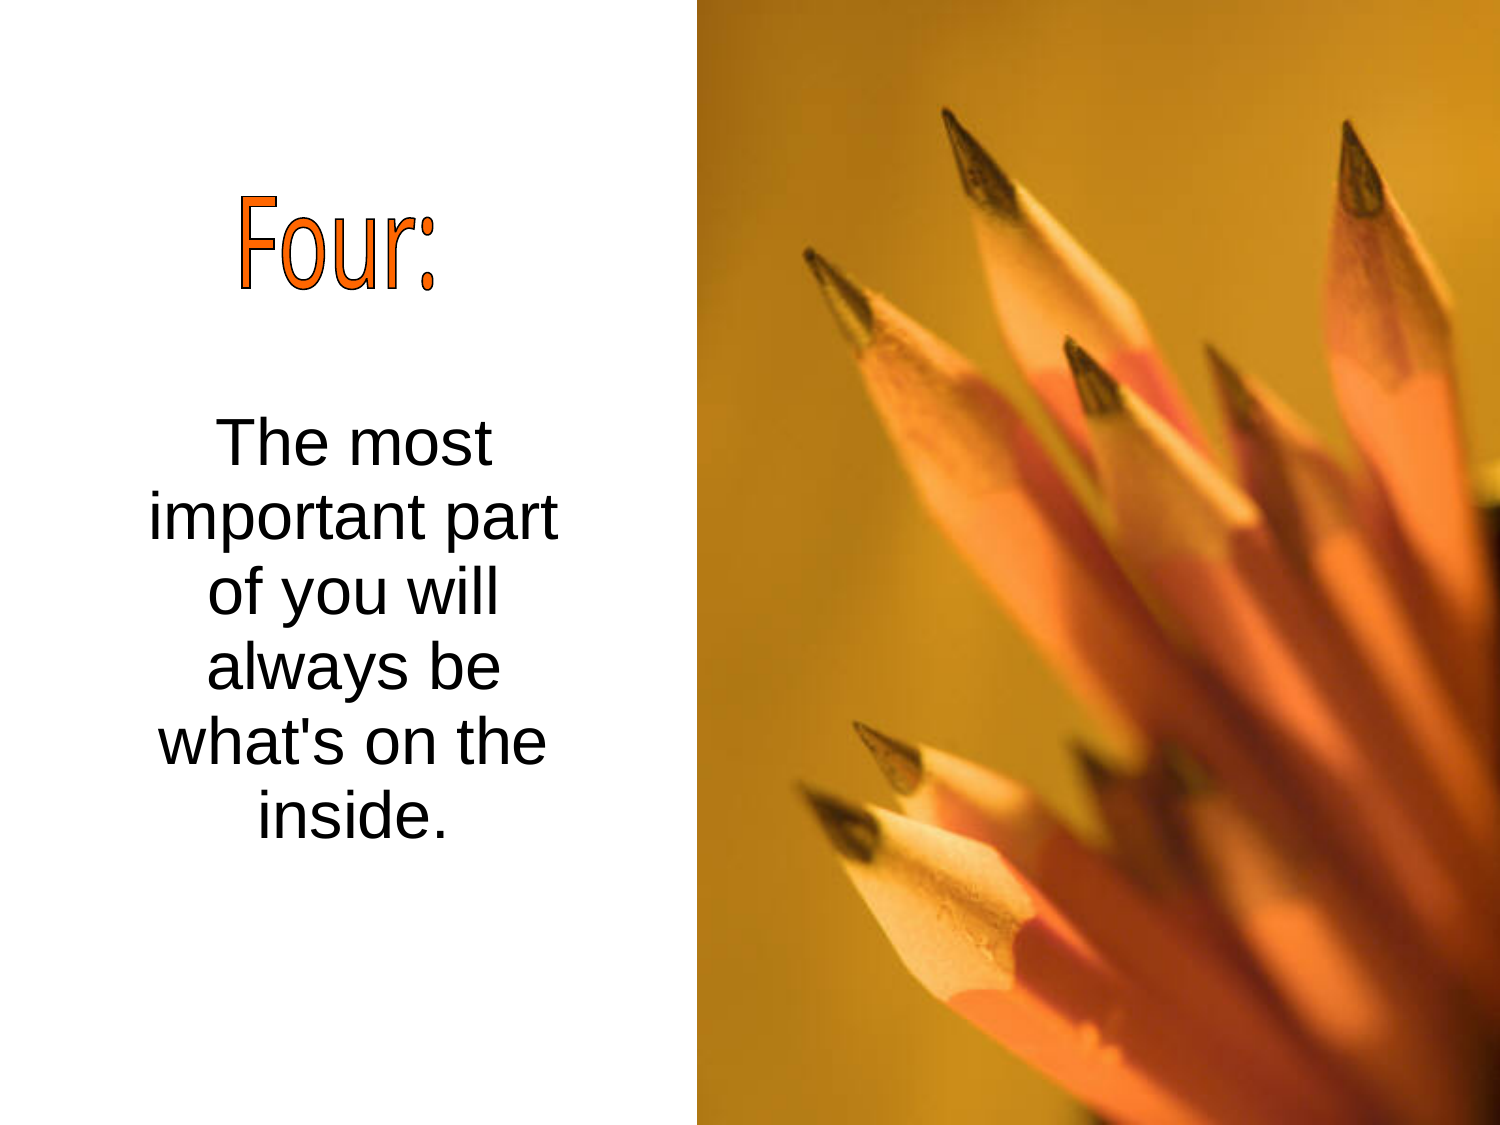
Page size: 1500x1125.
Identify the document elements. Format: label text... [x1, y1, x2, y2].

text_box Four: [422, 217, 433, 235]
picture [697, 0, 1500, 1125]
text_box Four: [422, 272, 433, 290]
text_box The most important part of you will always be what's on the inside. [112, 397, 597, 862]
text_box Four: [388, 217, 415, 289]
text_box Four: [242, 196, 276, 289]
text_box Four: [282, 217, 325, 290]
text_box Four: [335, 219, 374, 290]
